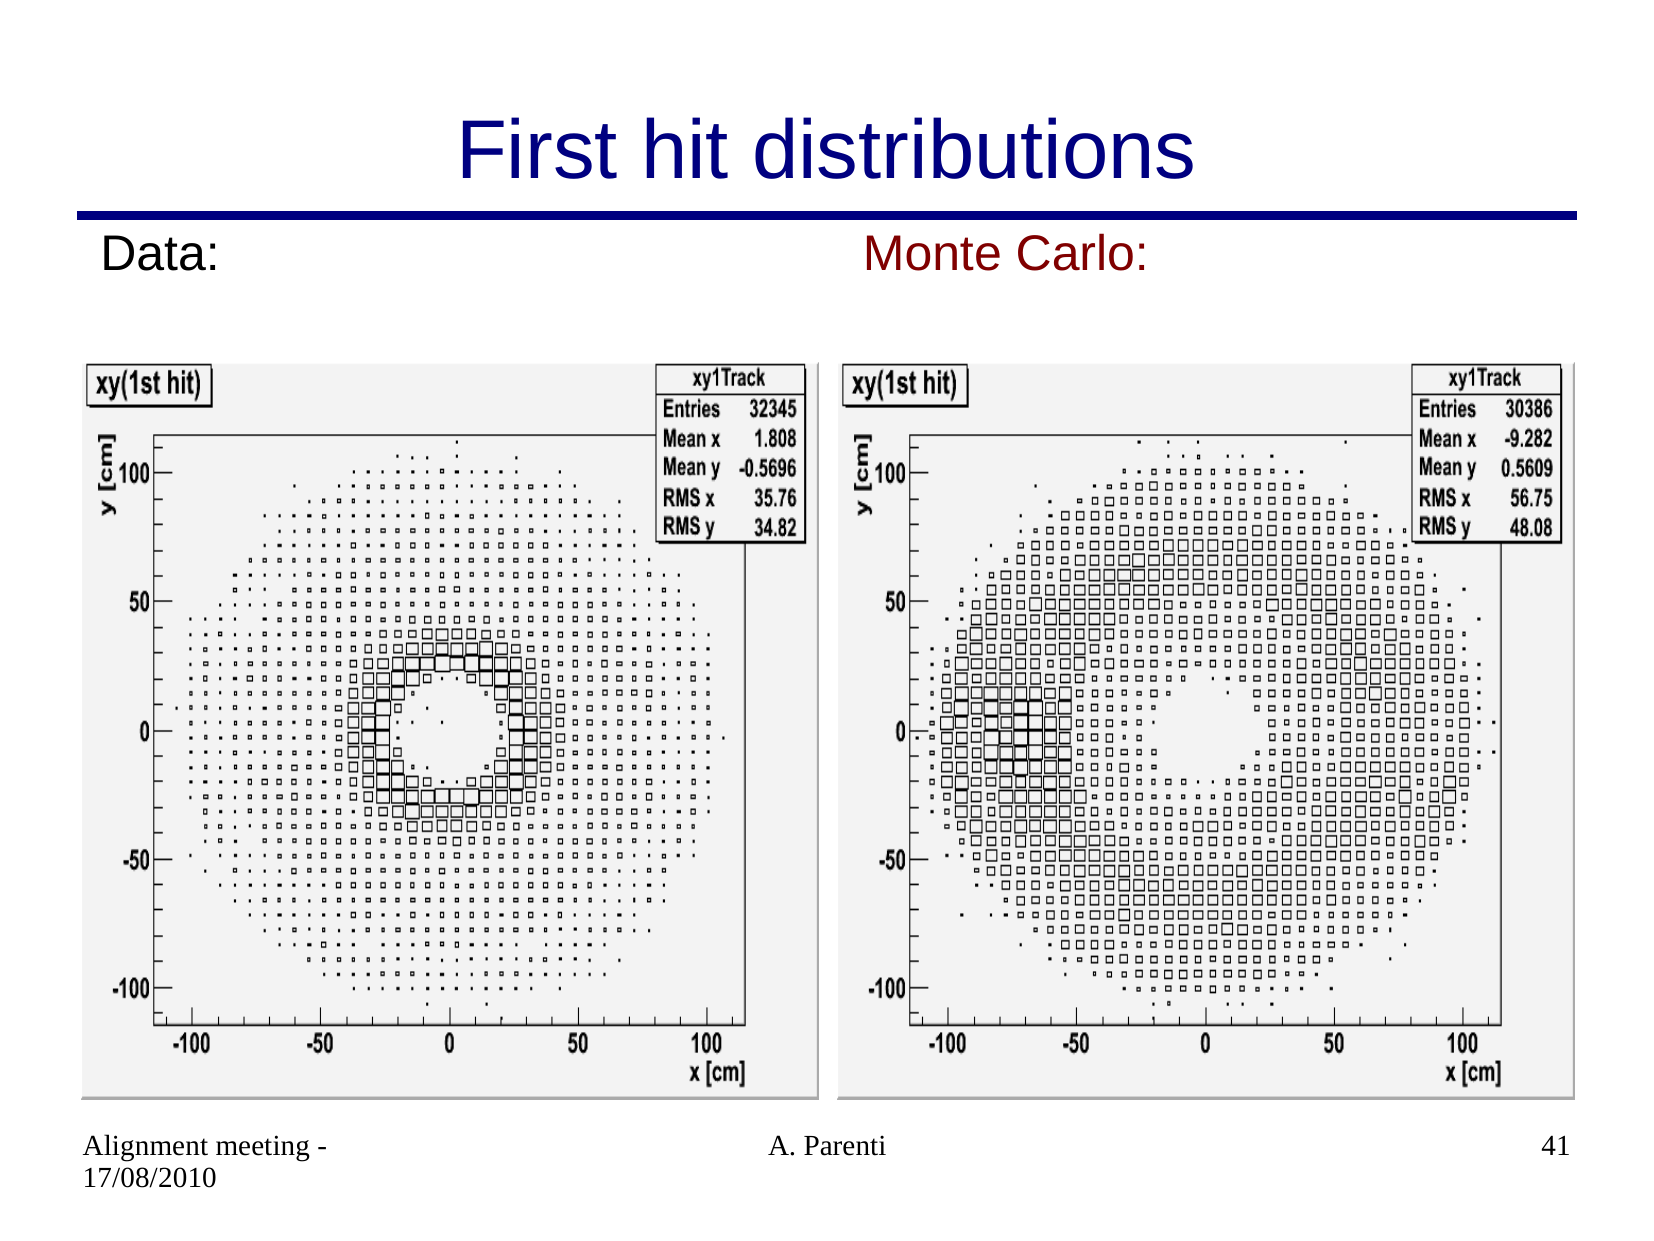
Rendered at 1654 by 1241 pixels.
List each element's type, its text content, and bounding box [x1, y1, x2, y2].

picture [836, 361, 1575, 1100]
picture [80, 361, 819, 1100]
title First hit distributions [82, 75, 1571, 226]
list Data: [82, 1100, 809, 1109]
list Data: [82, 225, 809, 361]
list Monte Carlo: [845, 225, 1572, 1094]
